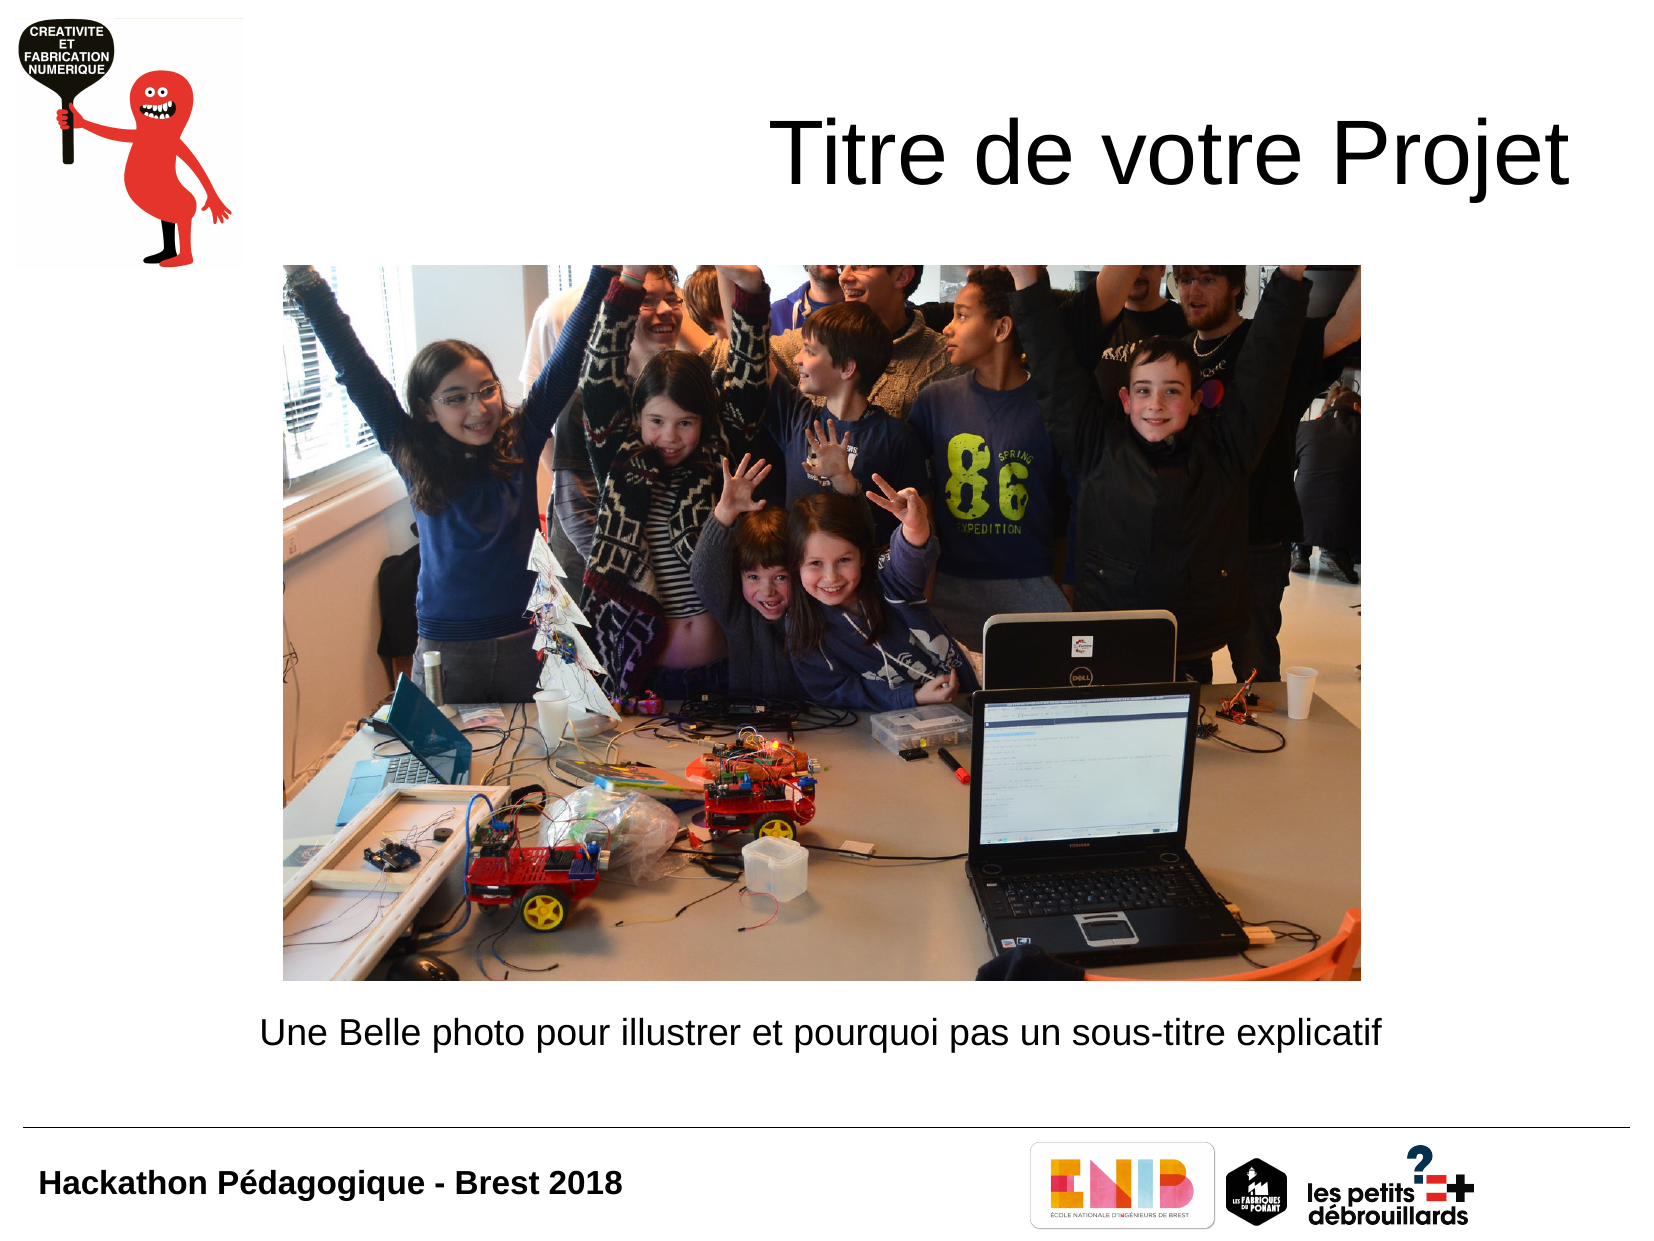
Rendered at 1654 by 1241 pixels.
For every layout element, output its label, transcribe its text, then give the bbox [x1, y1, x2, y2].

picture [15, 18, 243, 269]
title Titre de votre Projet [243, 49, 1571, 257]
text_box Hackathon Pédagogique - Brest 2018 [23, 1157, 945, 1210]
text_box Une Belle photo pour illustrer et pourquoi pas un sous-titre explicatif [200, 1003, 1441, 1103]
picture [1015, 1127, 1287, 1241]
picture [1308, 1145, 1474, 1225]
picture [283, 265, 1361, 981]
